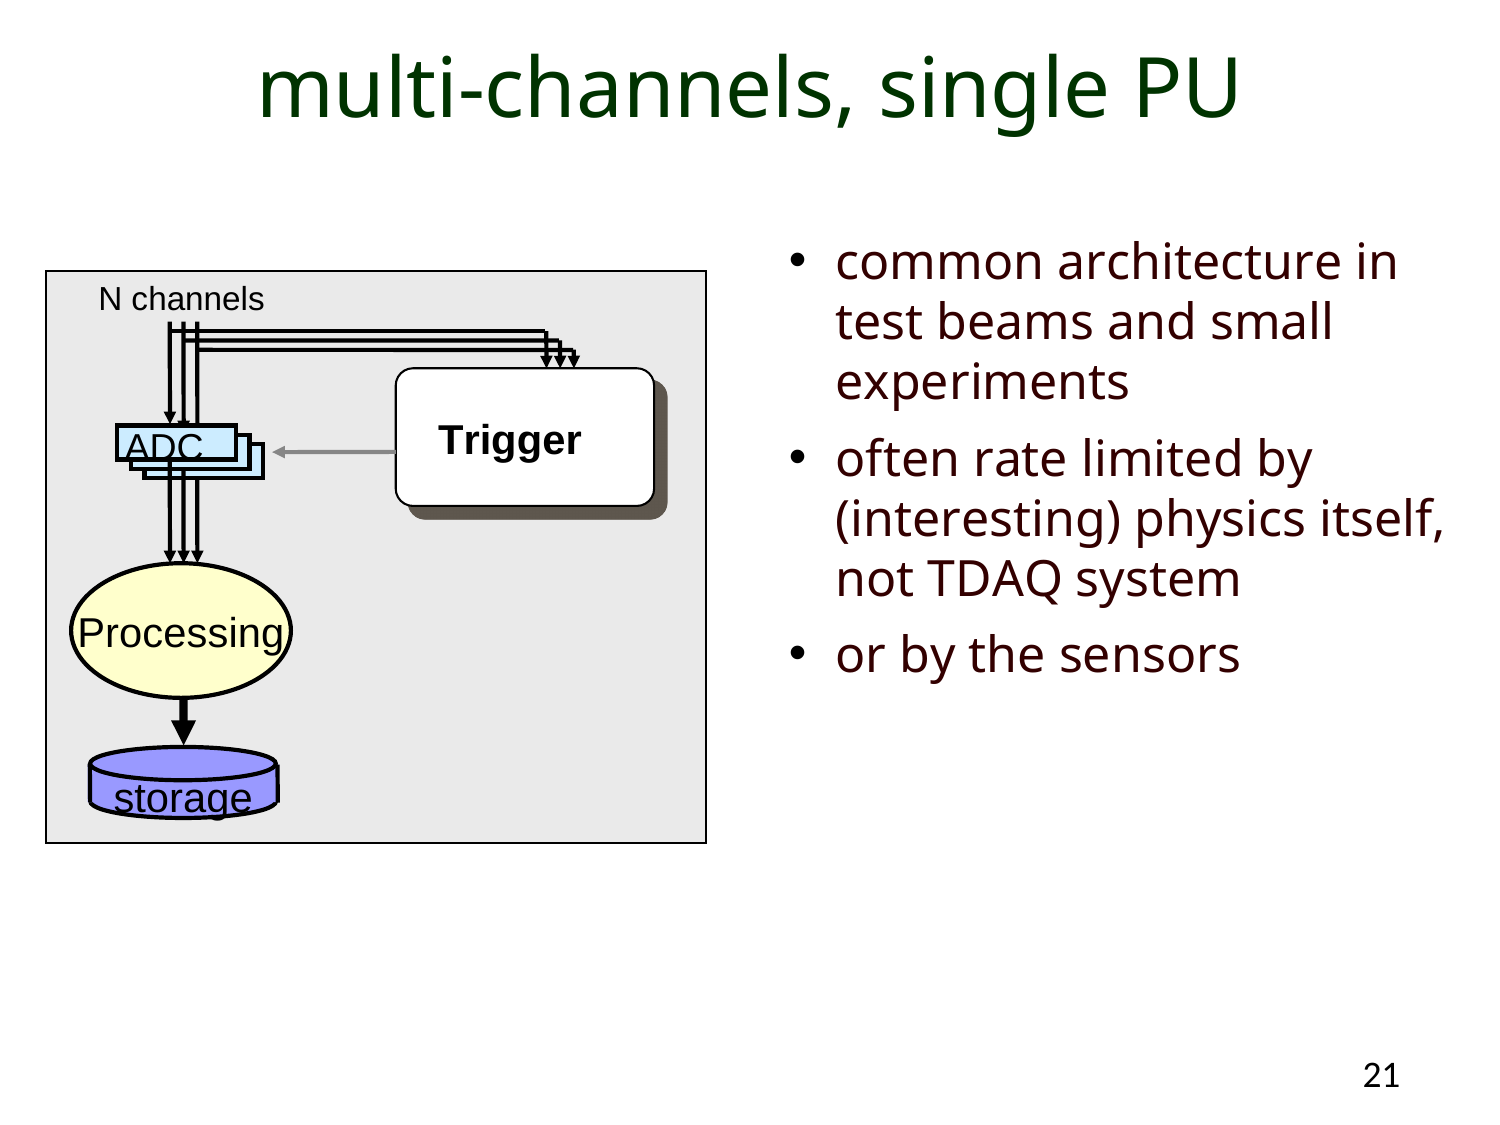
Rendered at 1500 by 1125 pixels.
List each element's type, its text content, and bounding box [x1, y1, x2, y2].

text_box [200, 343, 544, 347]
title multi-channels, single PU [6, 0, 1495, 169]
text_box [186, 333, 195, 338]
text_box Trigger [423, 405, 598, 471]
text_box storage [98, 763, 269, 829]
text_box [172, 477, 181, 550]
text_box Processing [71, 563, 291, 698]
text_box [46, 271, 707, 843]
text_box [172, 333, 181, 415]
text_box N channels [83, 269, 281, 325]
text_box [186, 343, 195, 415]
list common architecture in test beams and small experiments often rate limited by (interesting) physics itself, not TDAQ system or by the sensors [774, 221, 1500, 1003]
text_box [171, 552, 183, 563]
text_box ADC [109, 415, 239, 477]
text_box [200, 333, 544, 338]
